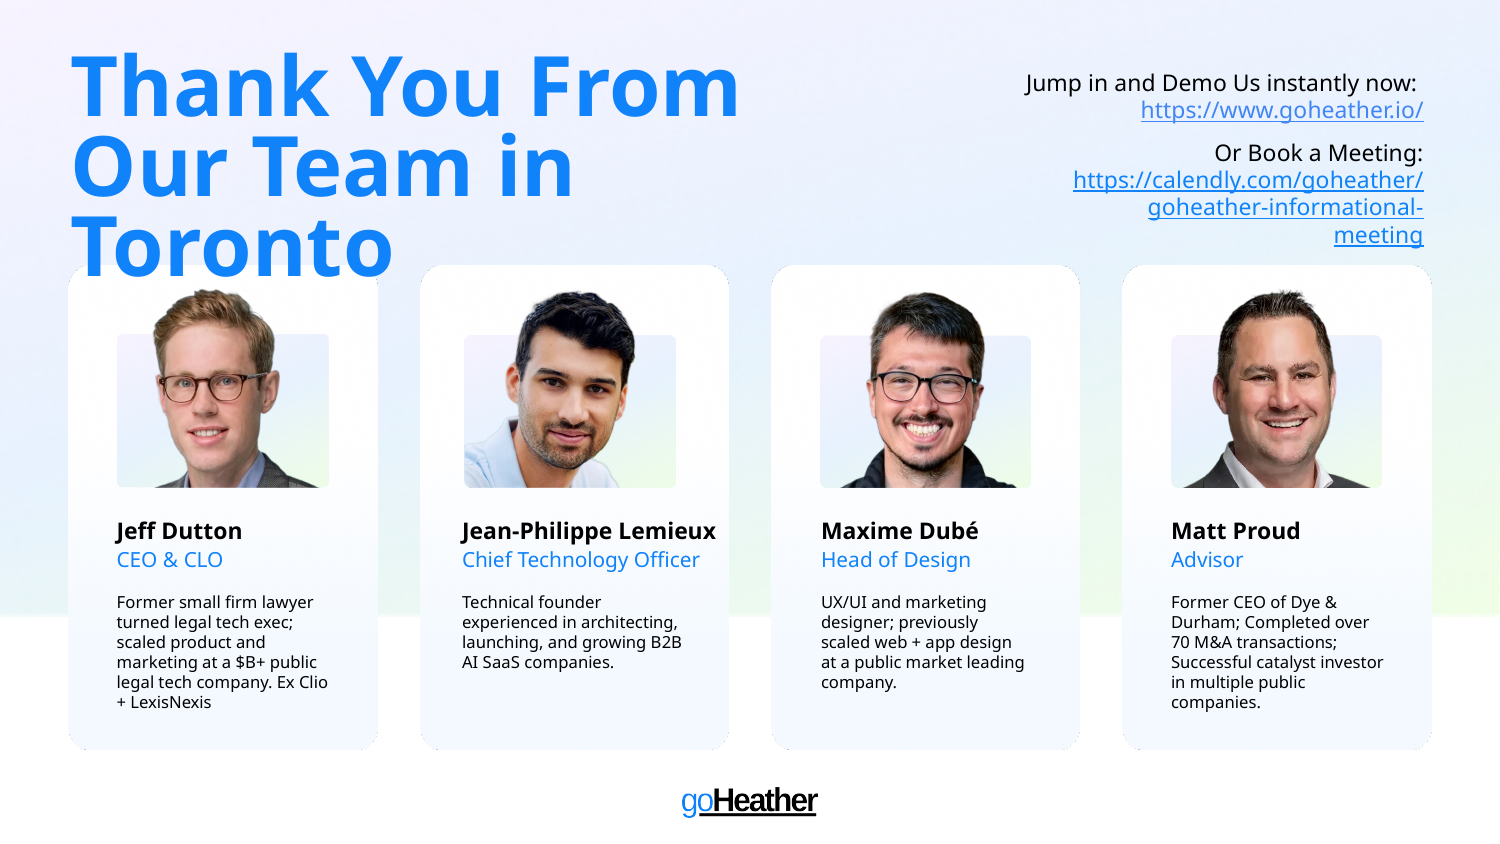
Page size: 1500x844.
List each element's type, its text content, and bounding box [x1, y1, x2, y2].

text_box Head of Design UX/UI and marketing designer; previously scaled web + app design at a public market leading company. [806, 531, 1045, 694]
picture [682, 787, 818, 818]
text_box Maxime Dubé [806, 501, 1075, 540]
text_box Advisor Former CEO of Dye & Durham; Completed over 70 M&A transactions; Successful catalyst investor in multiple public companies. [1155, 531, 1403, 722]
title Jump in and Demo Us instantly now: https://www.goheather.io/ [912, 53, 1439, 149]
text_box Or Book a Meeting: https://calendly.com/goheather/goheather-informational-meeting [1044, 123, 1439, 245]
text_box Chief Technology Officer Technical founder experienced in architecting, launching, and growing B2B AI SaaS companies. [447, 531, 716, 694]
title Thank You From Our Team in Toronto [55, 37, 912, 289]
picture [0, 0, 1500, 750]
text_box CEO & CLO Former small firm lawyer turned legal tech exec; scaled product and marketing at a $B+ public legal tech company. Ex Clio + LexisNexis [101, 531, 356, 694]
text_box Jean-Philippe Lemieux [447, 501, 740, 565]
text_box Jeff Dutton [101, 501, 340, 531]
text_box Matt Proud [1155, 501, 1436, 570]
